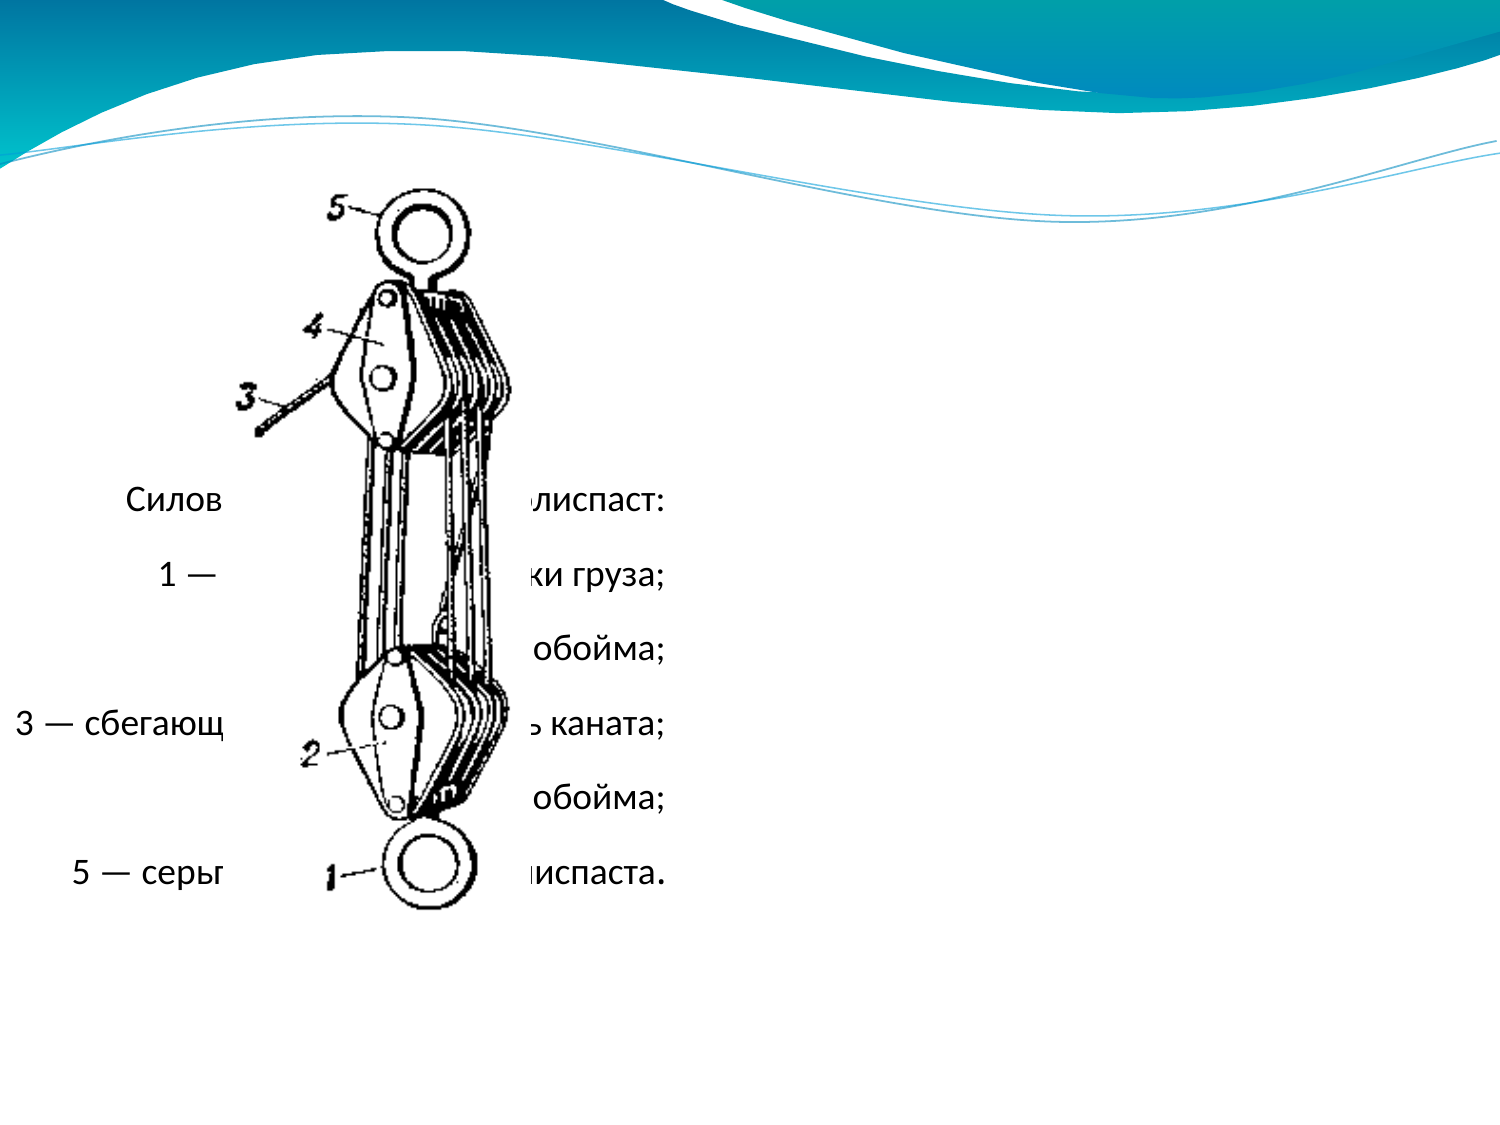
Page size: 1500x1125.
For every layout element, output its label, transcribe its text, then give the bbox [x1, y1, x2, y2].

list Силовой семикратный полиспаст: 1 — кольцо для подвески груза; 2 — подвижная обойма; 3 — сбегающая на лебёдку ветвь каната; 4 — неподвижная обойма; 5 — серьга для подвески полиспаста. [0, 0, 1500, 1125]
picture [223, 172, 531, 931]
